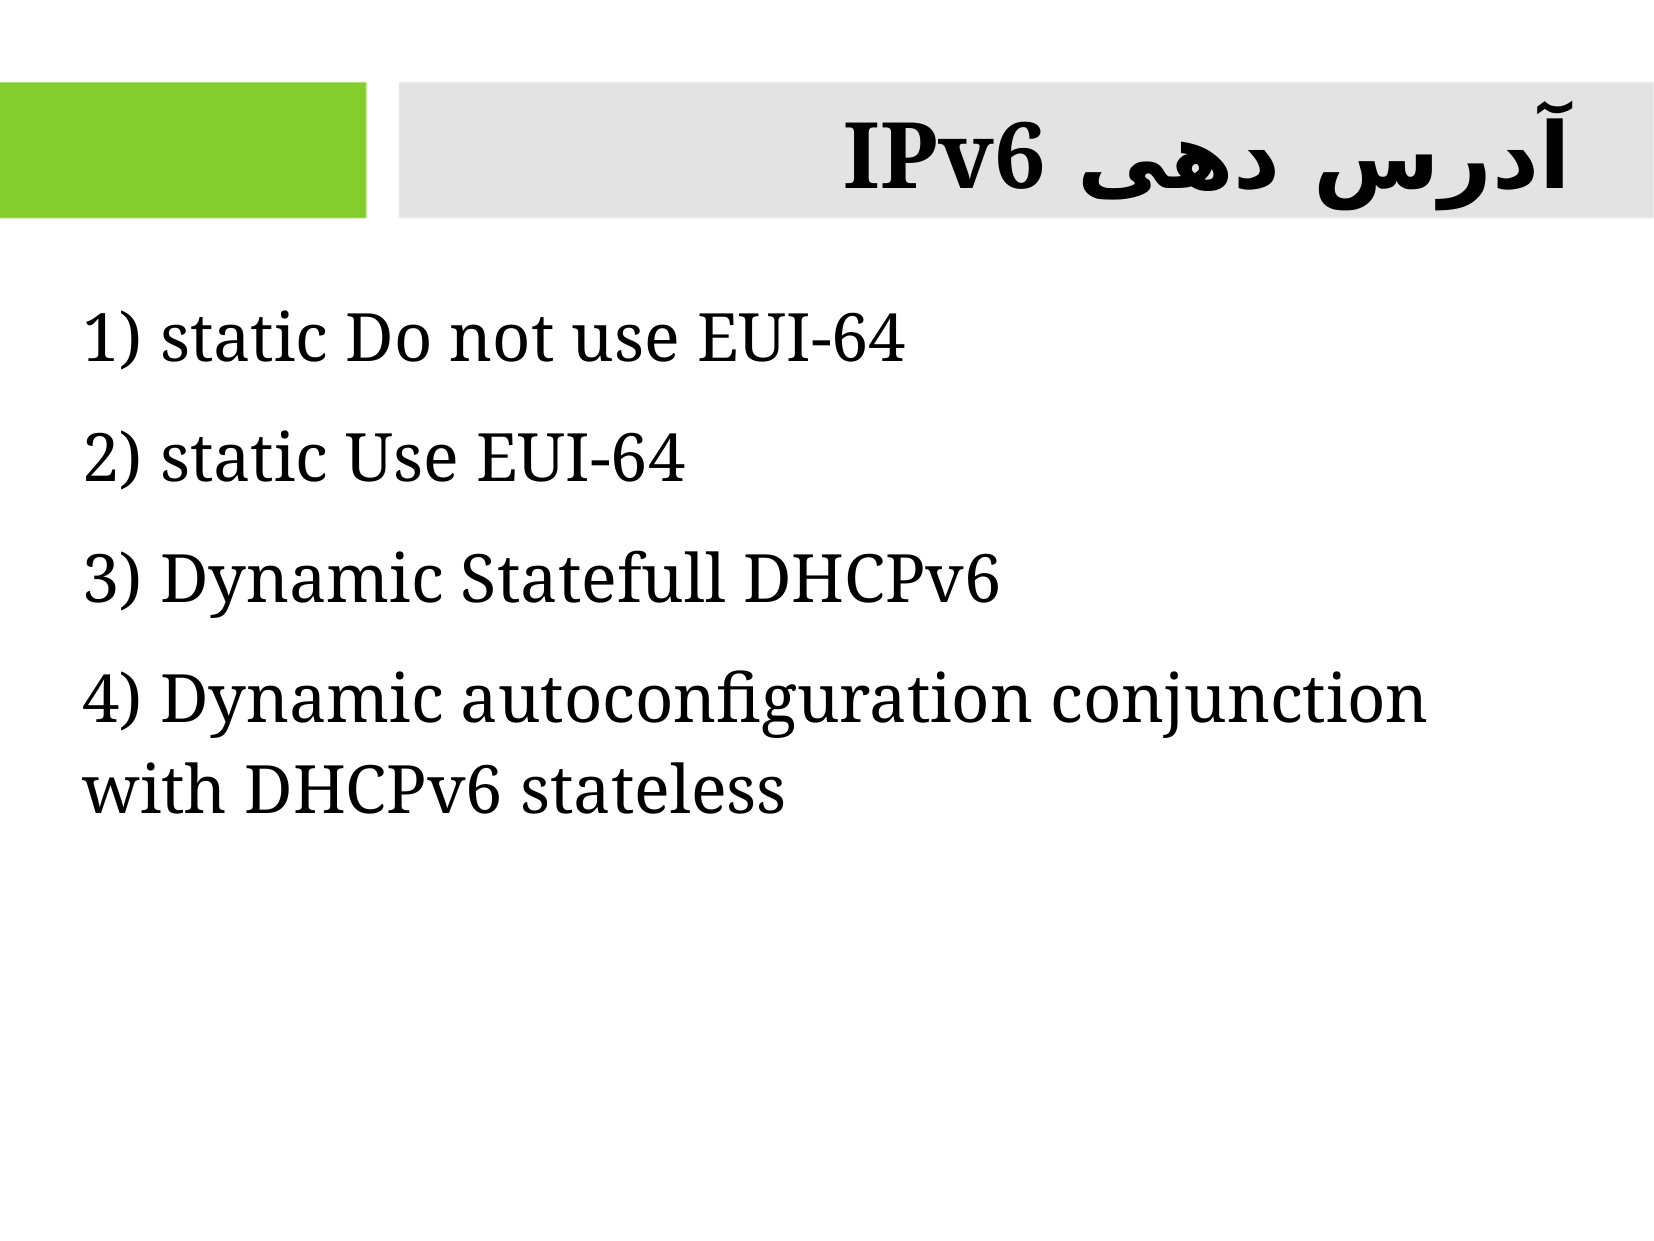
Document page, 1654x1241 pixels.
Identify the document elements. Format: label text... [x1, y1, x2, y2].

title آدرس دهی IPv6 [82, 49, 1571, 257]
picture [0, 0, 1654, 1241]
list 1) static Do not use EUI-64 2) static Use EUI-64 3) Dynamic Statefull DHCPv6 4) Dynamic autoconfiguration conjunction with DHCPv6 stateless [82, 290, 1571, 1182]
